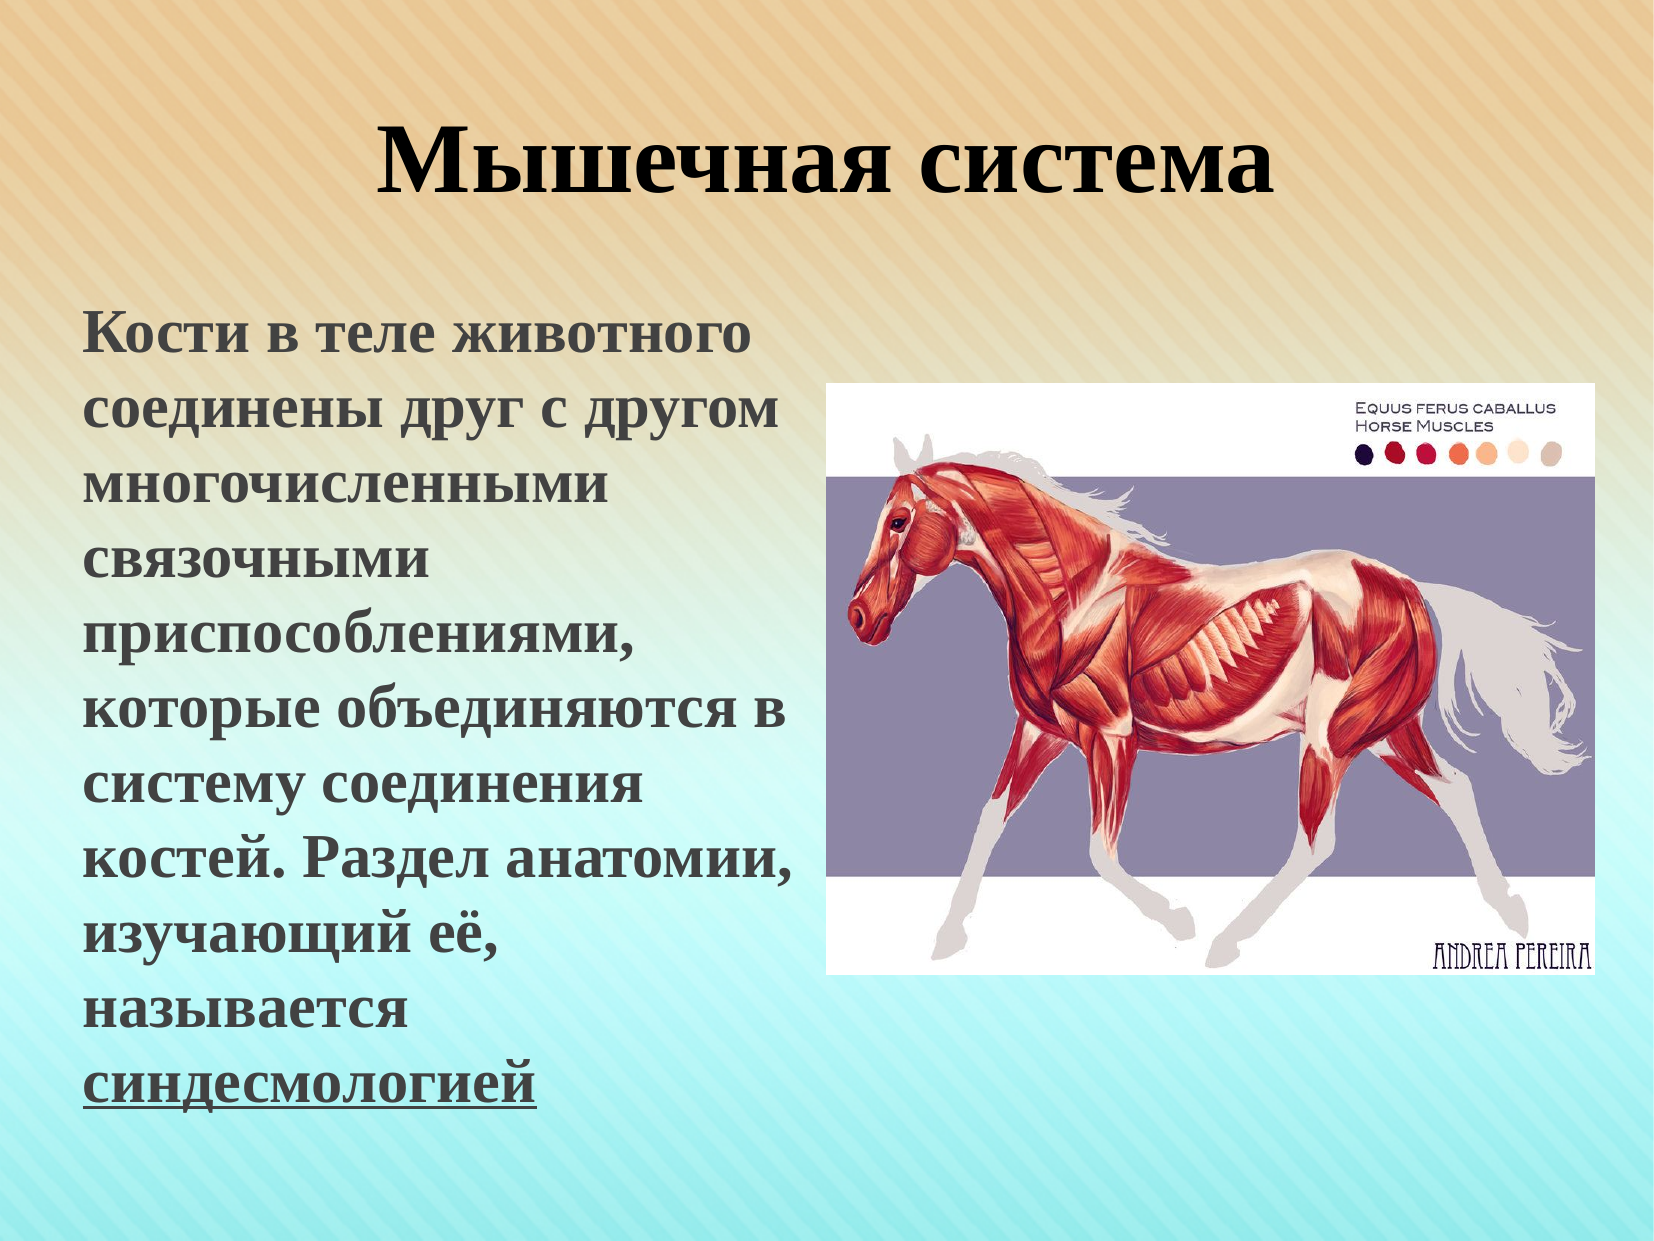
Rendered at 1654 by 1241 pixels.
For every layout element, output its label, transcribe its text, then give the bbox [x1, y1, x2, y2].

picture [826, 383, 1595, 975]
title Мышечная система [82, 49, 1571, 257]
list Кости в теле животного соединены друг с другом многочисленными связочными приспособлениями, которые объединяются в систему соединения костей. Раздел анатомии, изучающий её, называется синдесмологией [82, 290, 809, 1109]
